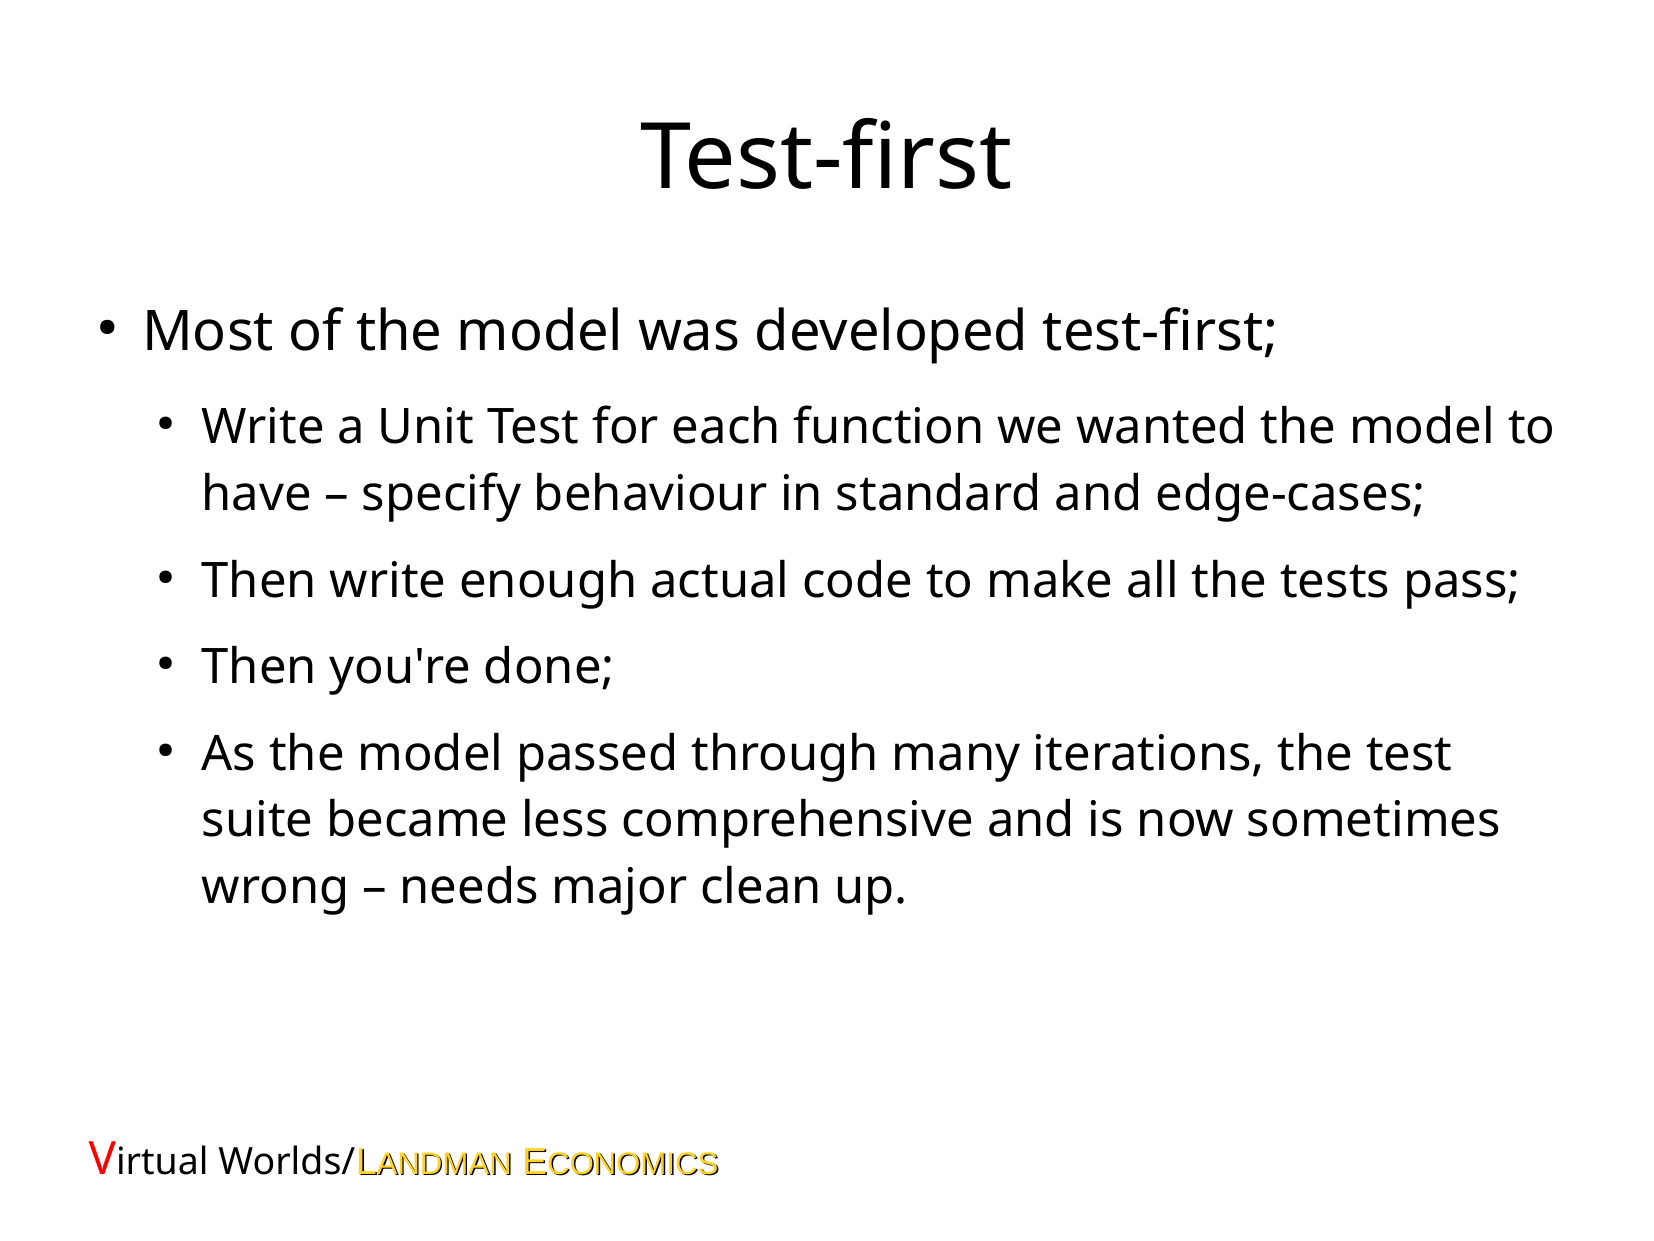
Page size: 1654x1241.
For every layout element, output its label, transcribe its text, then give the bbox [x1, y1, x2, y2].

list Most of the model was developed test-first; Write a Unit Test for each function we wanted the model to have – specify behaviour in standard and edge-cases; Then write enough actual code to make all the tests pass; Then you're done; As the model passed through many iterations, the test suite became less comprehensive and is now sometimes wrong – needs major clean up. [82, 290, 1571, 1010]
title Test-first [82, 49, 1571, 257]
